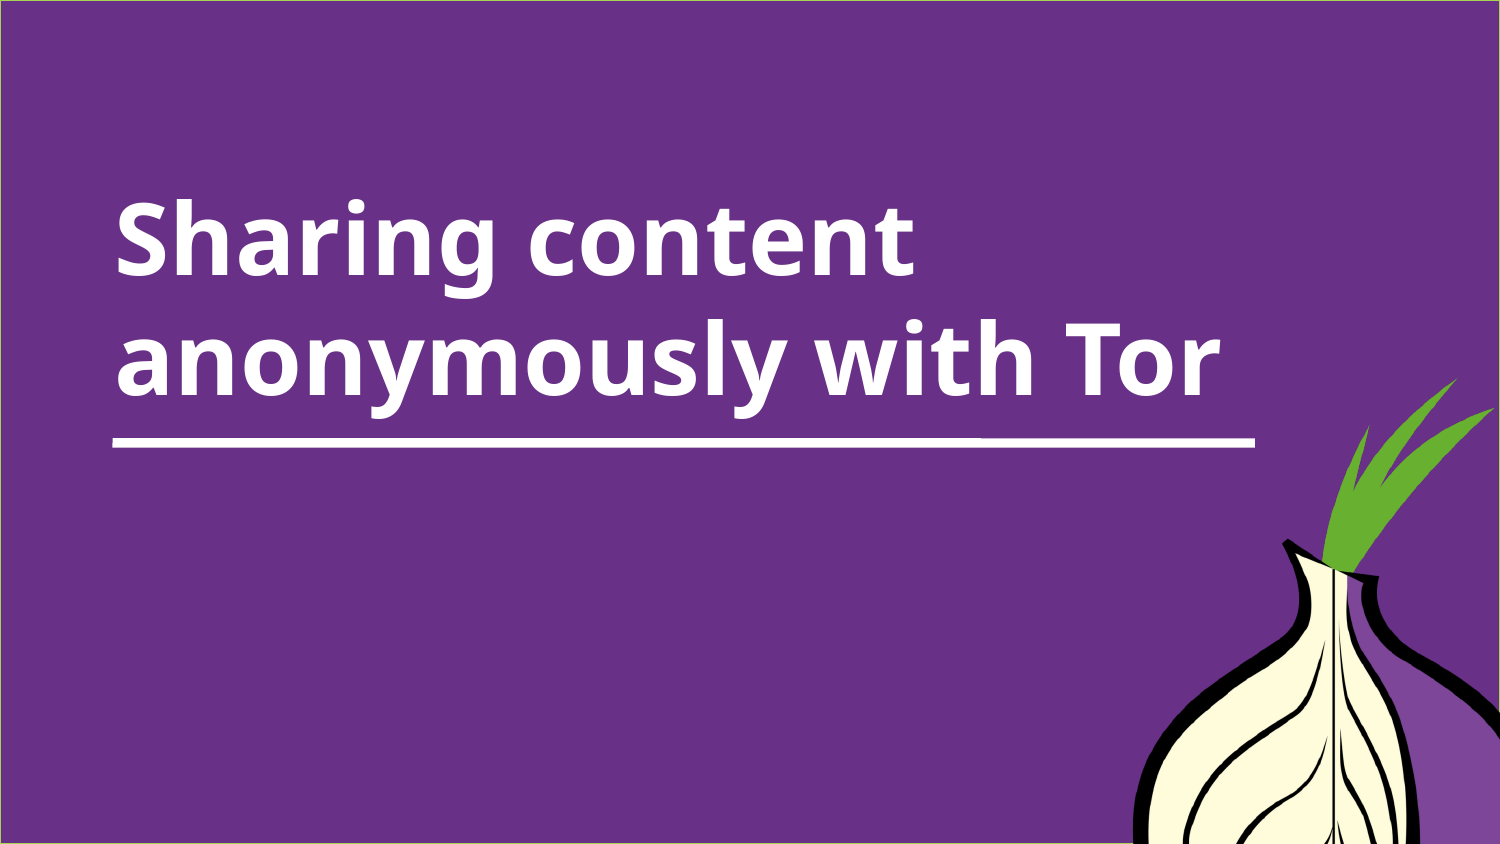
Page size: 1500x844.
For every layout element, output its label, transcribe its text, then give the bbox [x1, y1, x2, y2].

picture [1122, 377, 1500, 844]
text_box Sharing content anonymously with Tor [99, 148, 1375, 443]
